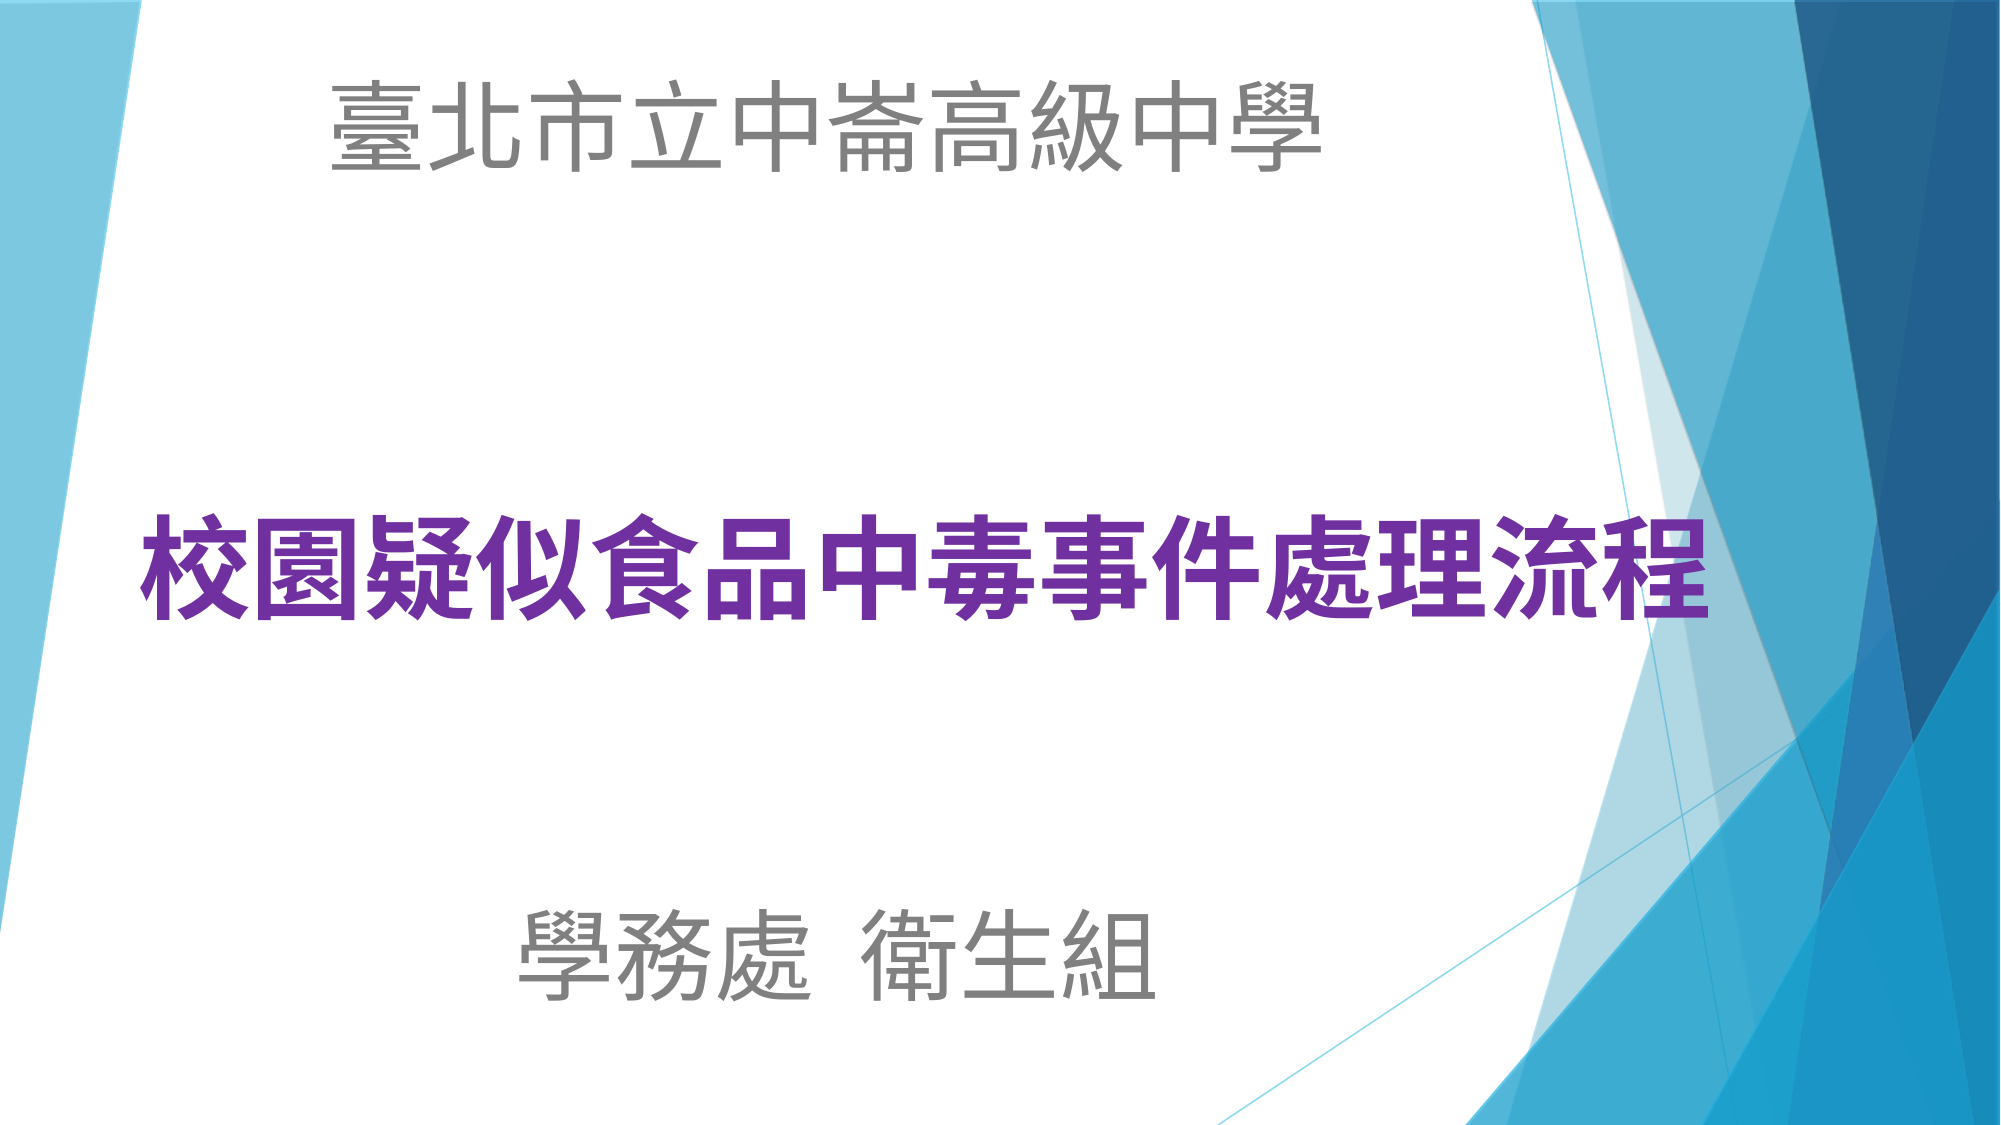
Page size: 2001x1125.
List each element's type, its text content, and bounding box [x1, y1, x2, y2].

subtitle 學務處 衛生組 [200, 886, 1475, 1067]
title 校園疑似食品中毒事件處理流程 [108, 370, 1729, 641]
text_box 臺北市立中崙高級中學 [189, 57, 1464, 238]
